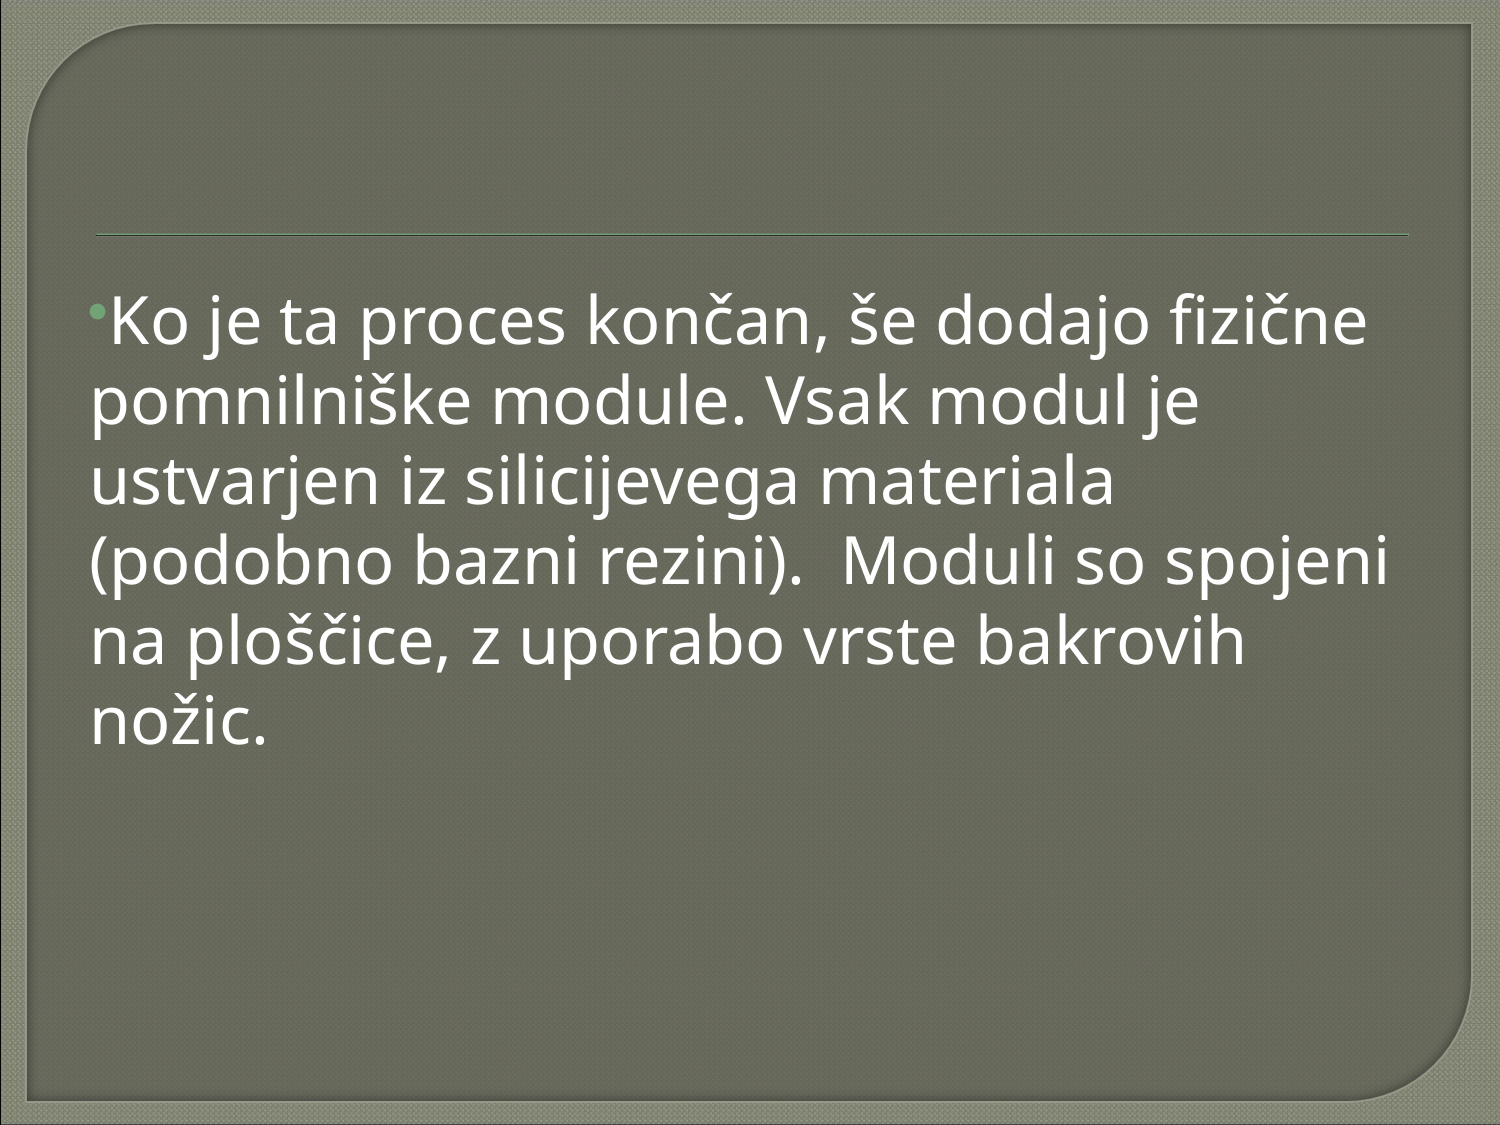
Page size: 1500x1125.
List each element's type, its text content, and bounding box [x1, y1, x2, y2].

list Ko je ta proces končan, še dodajo fizične pomnilniške module. Vsak modul je ustvarjen iz silicijevega materiala (podobno bazni rezini). Moduli so spojeni na ploščice, z uporabo vrste bakrovih nožic. [75, 270, 1425, 1013]
picture [0, 0, 1500, 1125]
